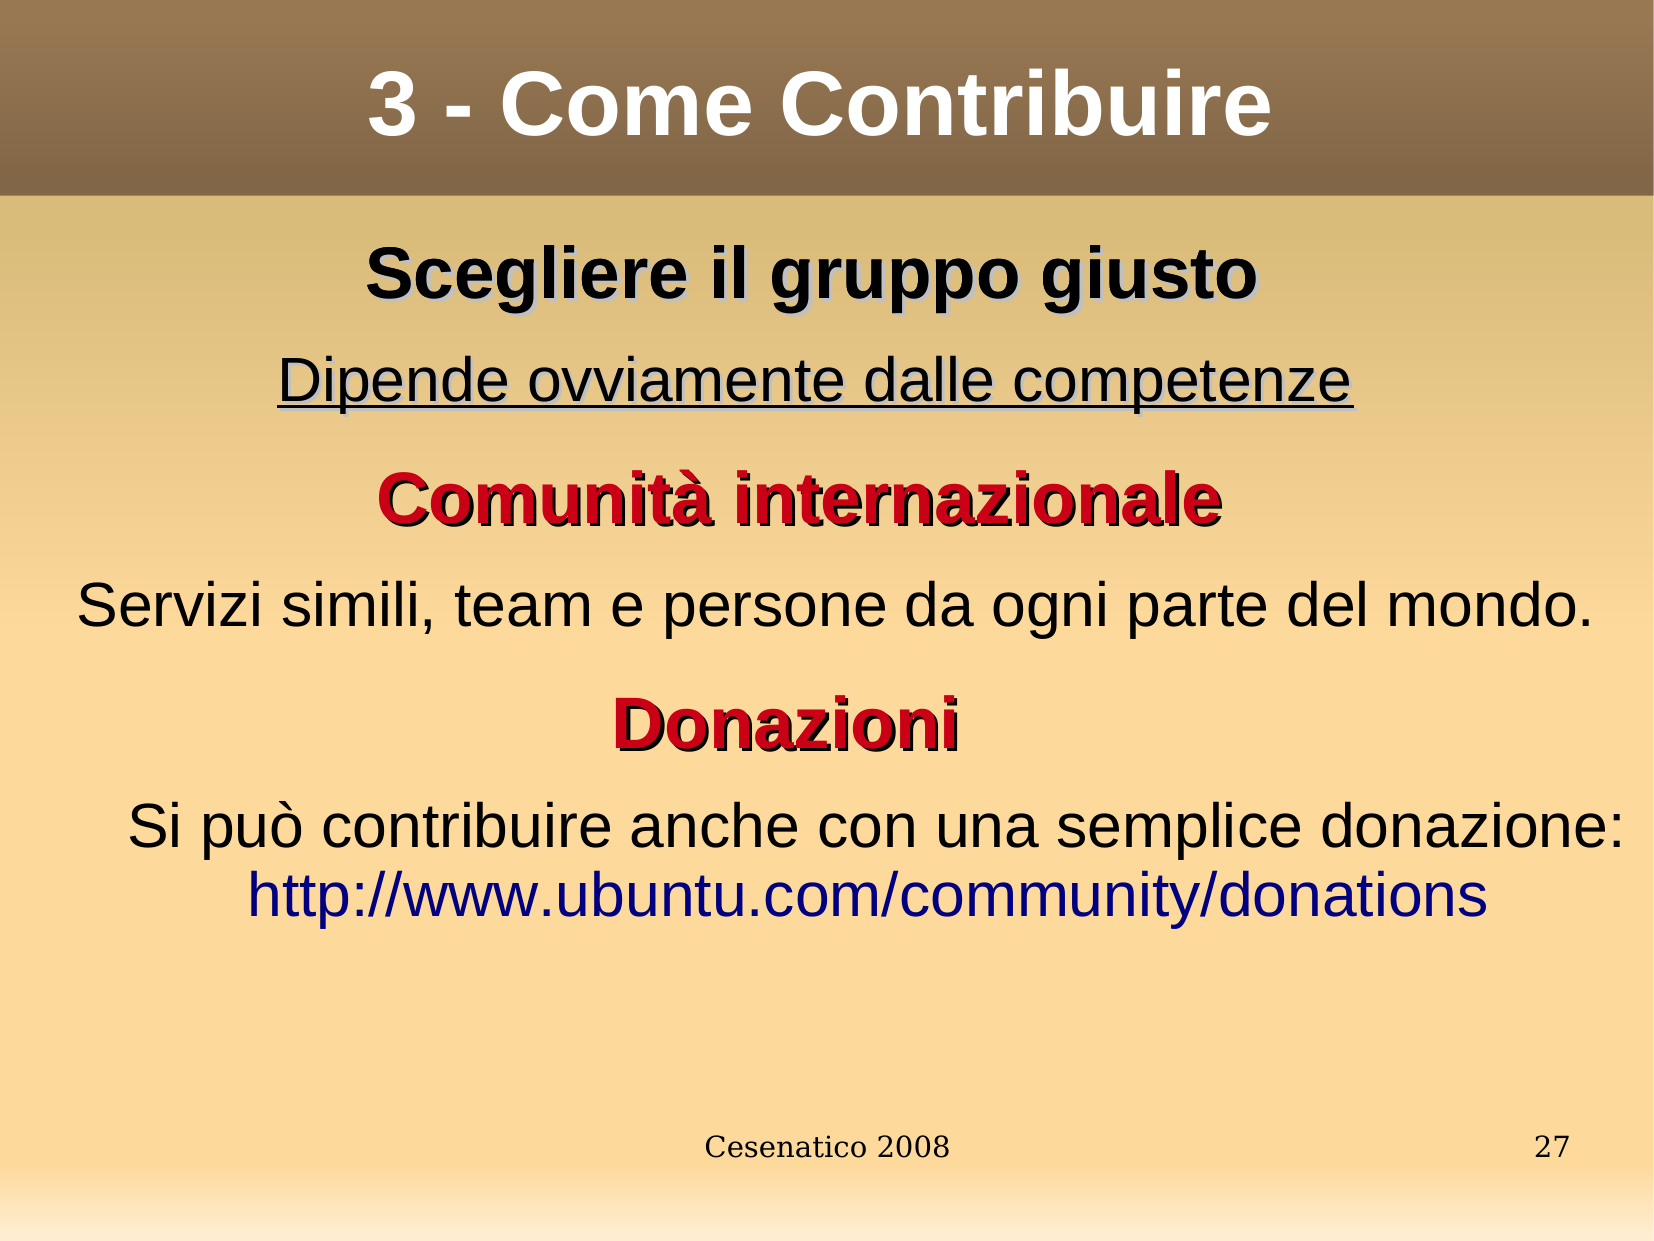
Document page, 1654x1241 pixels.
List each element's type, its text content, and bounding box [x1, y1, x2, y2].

text_box Donazioni [597, 675, 976, 772]
text_box Scegliere il gruppo giusto [350, 225, 1276, 322]
picture [0, 0, 1654, 1241]
text_box Dipende ovviamente dalle competenze [262, 337, 1370, 423]
text_box Servizi simili, team e persone da ogni parte del mondo. [61, 562, 1613, 648]
text_box Si può contribuire anche con una semplice donazione: http://www.ubuntu.com/community/donations [112, 783, 1643, 938]
title 3 - Come Contribuire [76, 7, 1565, 200]
text_box Comunità internazionale [361, 450, 1238, 547]
